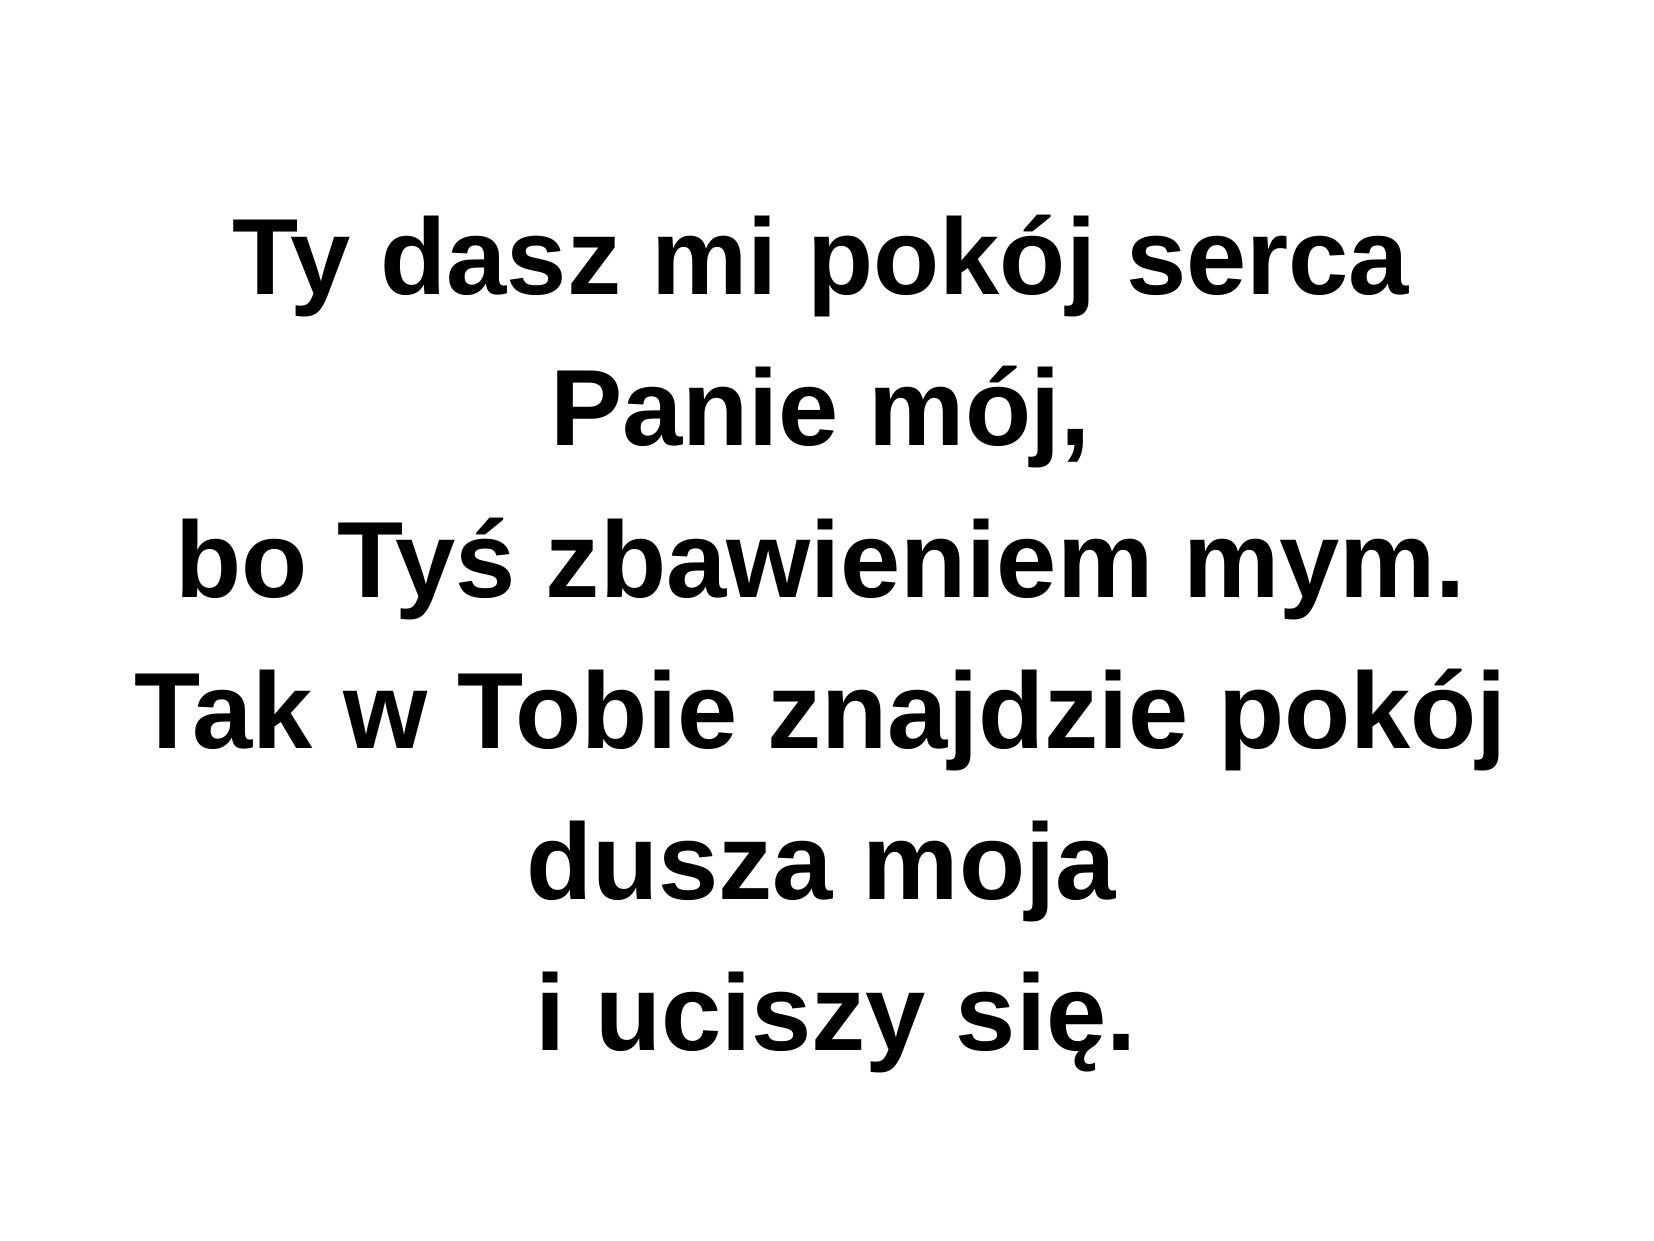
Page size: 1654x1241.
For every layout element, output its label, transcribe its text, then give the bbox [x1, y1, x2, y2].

subtitle Ty dasz mi pokój serca Panie mój, bo Tyś zbawieniem mym. Tak w Tobie znajdzie pokój dusza moja i uciszy się. [0, 0, 1642, 1241]
